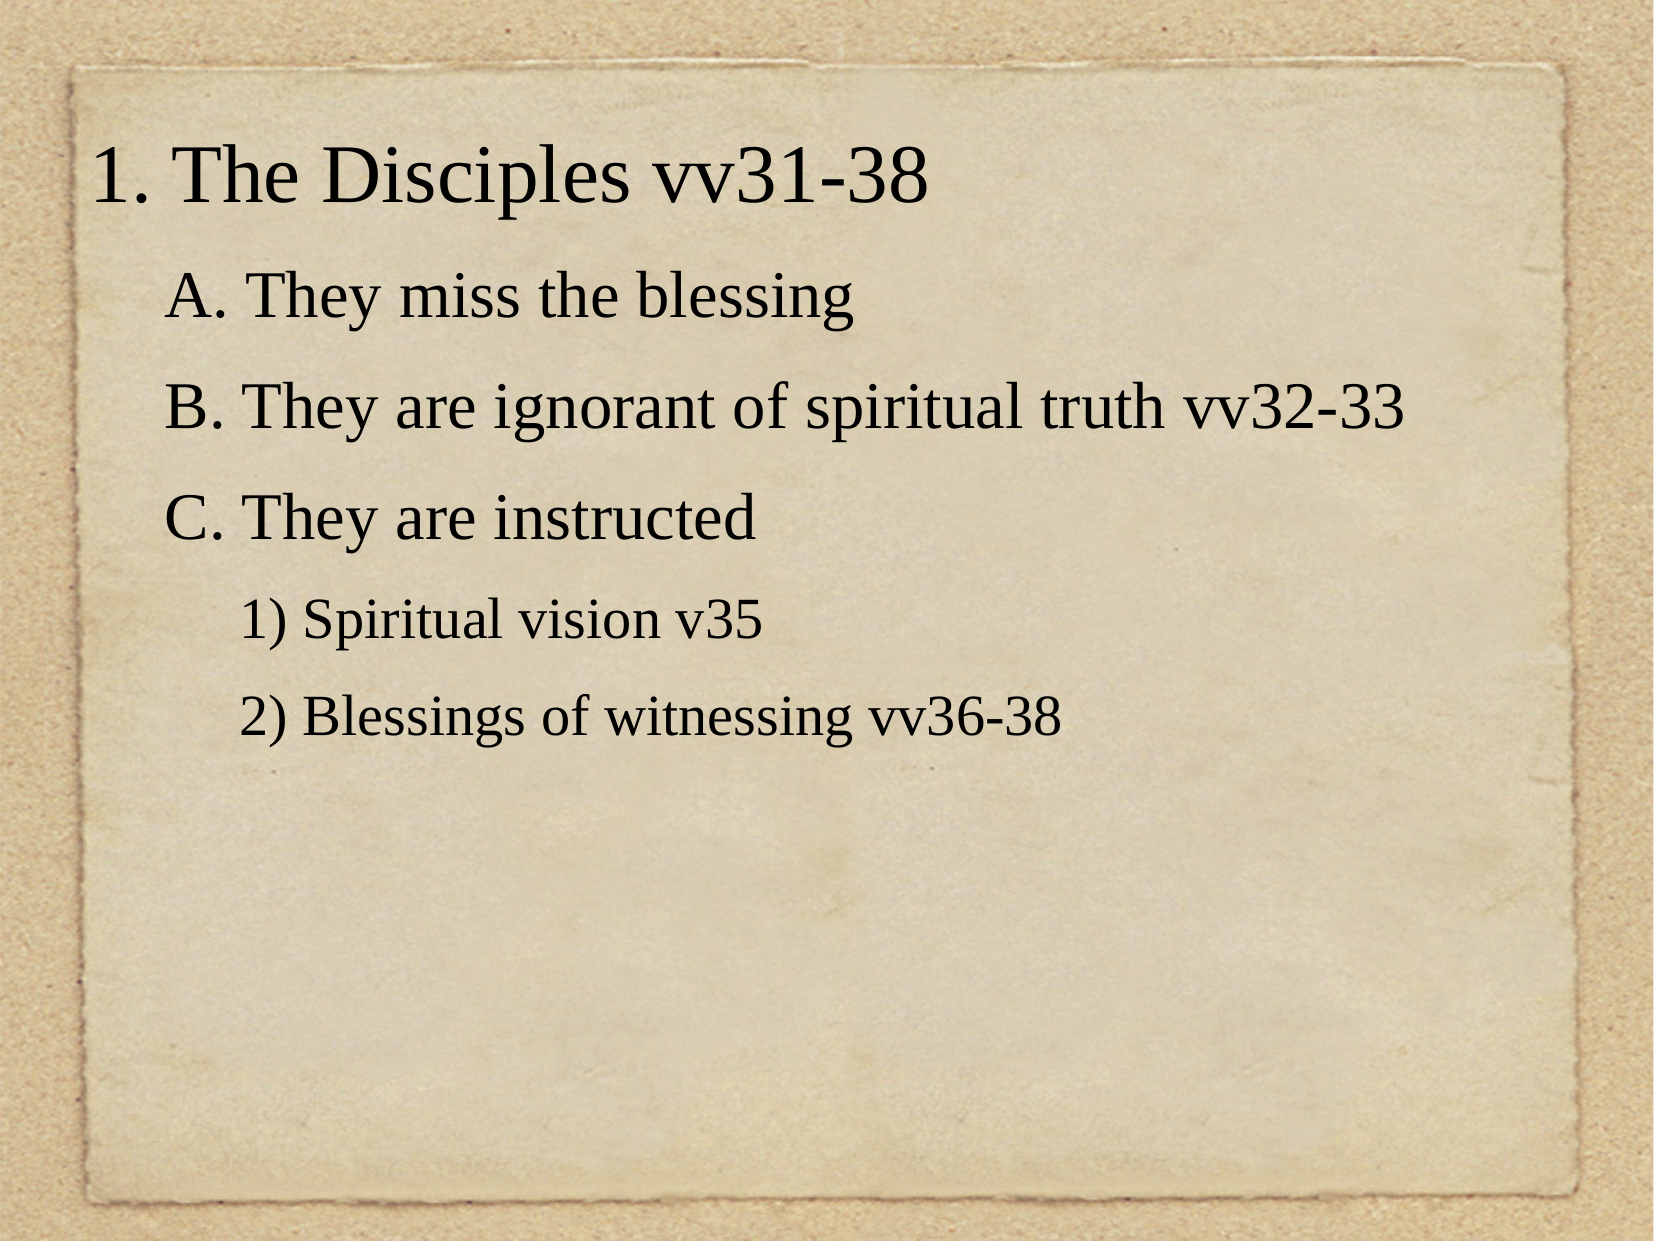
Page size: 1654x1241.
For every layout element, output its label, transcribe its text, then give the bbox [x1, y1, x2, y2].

picture [0, 0, 1654, 1241]
text_box 1. The Disciples vv31-38 A. They miss the blessing B. They are ignorant of spiritual truth vv32-33 C. They are instructed 1) Spiritual vision v35 2) Blessings of witnessing vv36-38 [75, 75, 1576, 1201]
